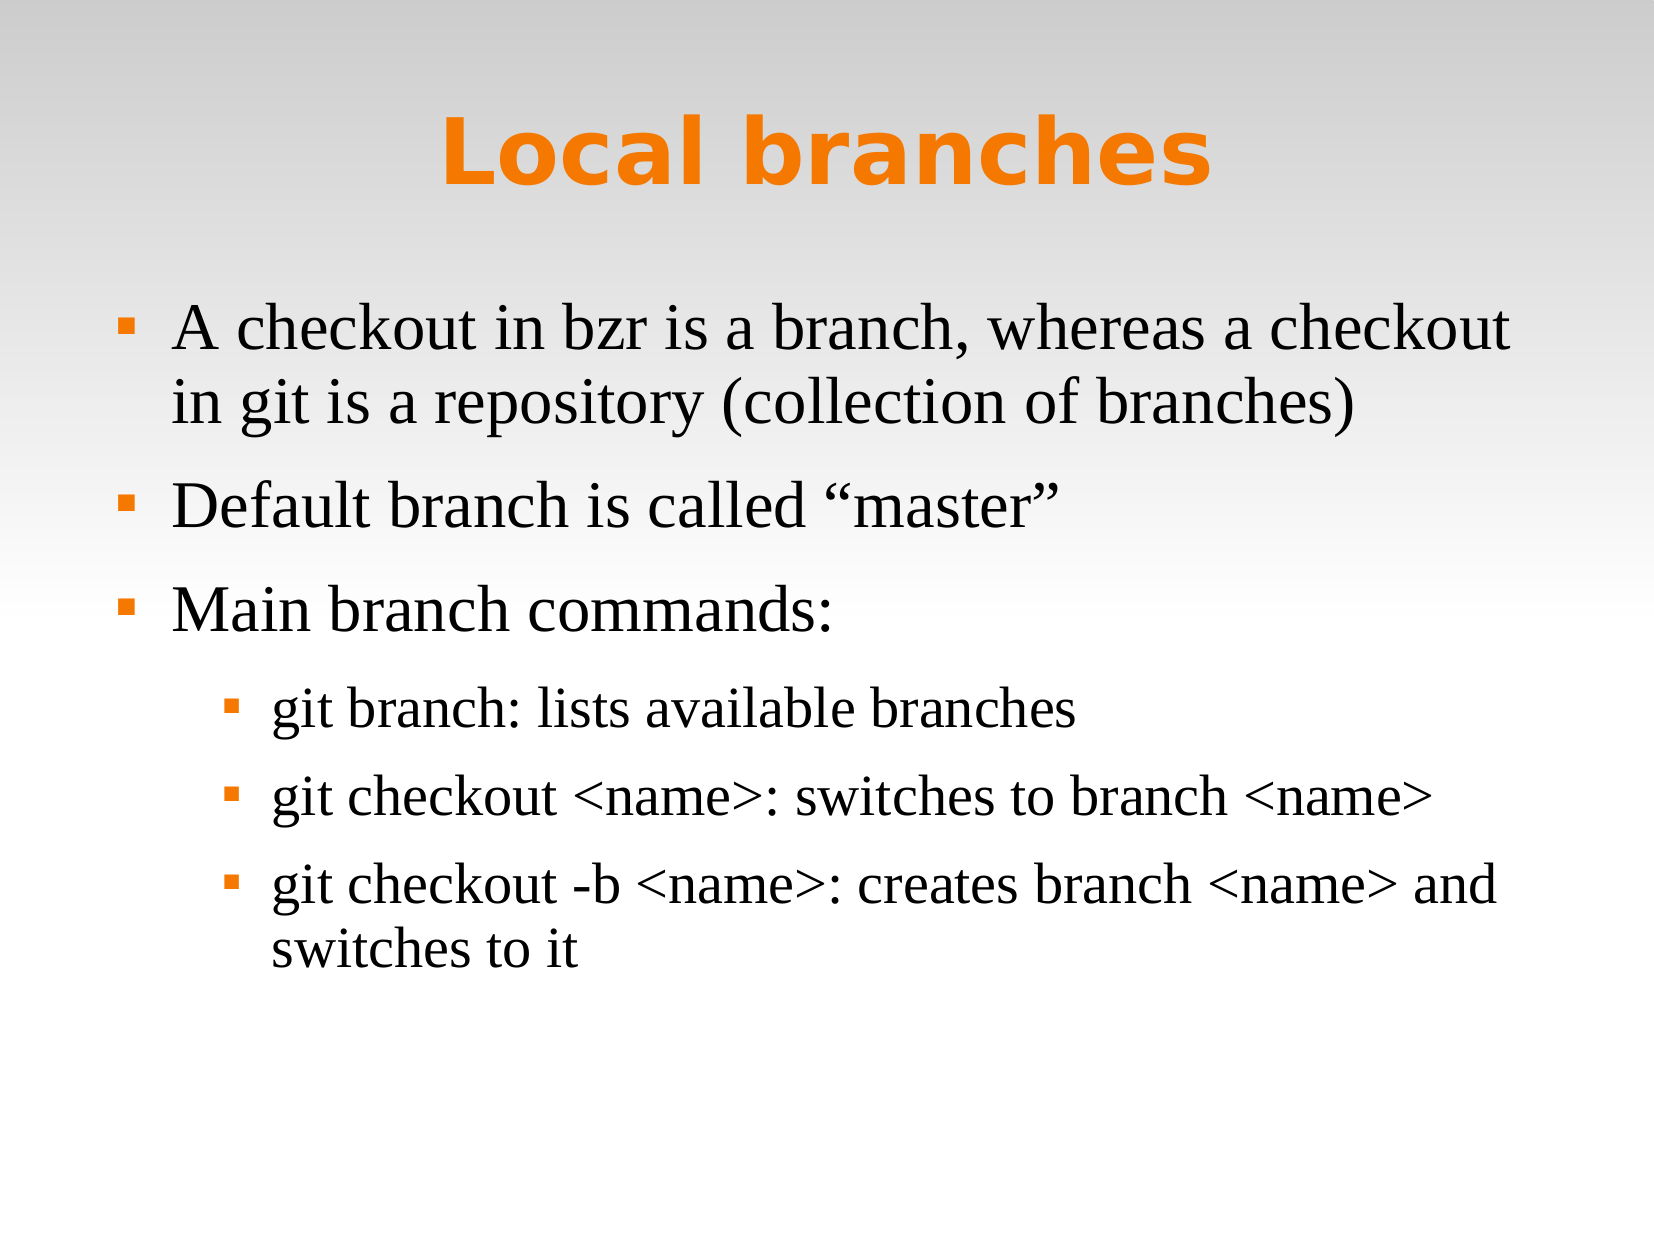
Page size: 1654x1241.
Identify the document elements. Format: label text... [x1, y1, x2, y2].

list A checkout in bzr is a branch, whereas a checkout in git is a repository (collection of branches) Default branch is called “master” Main branch commands: git branch: lists available branches git checkout <name>: switches to branch <name> git checkout -b <name>: creates branch <name> and switches to it [82, 290, 1571, 1094]
title Local branches [82, 56, 1571, 250]
